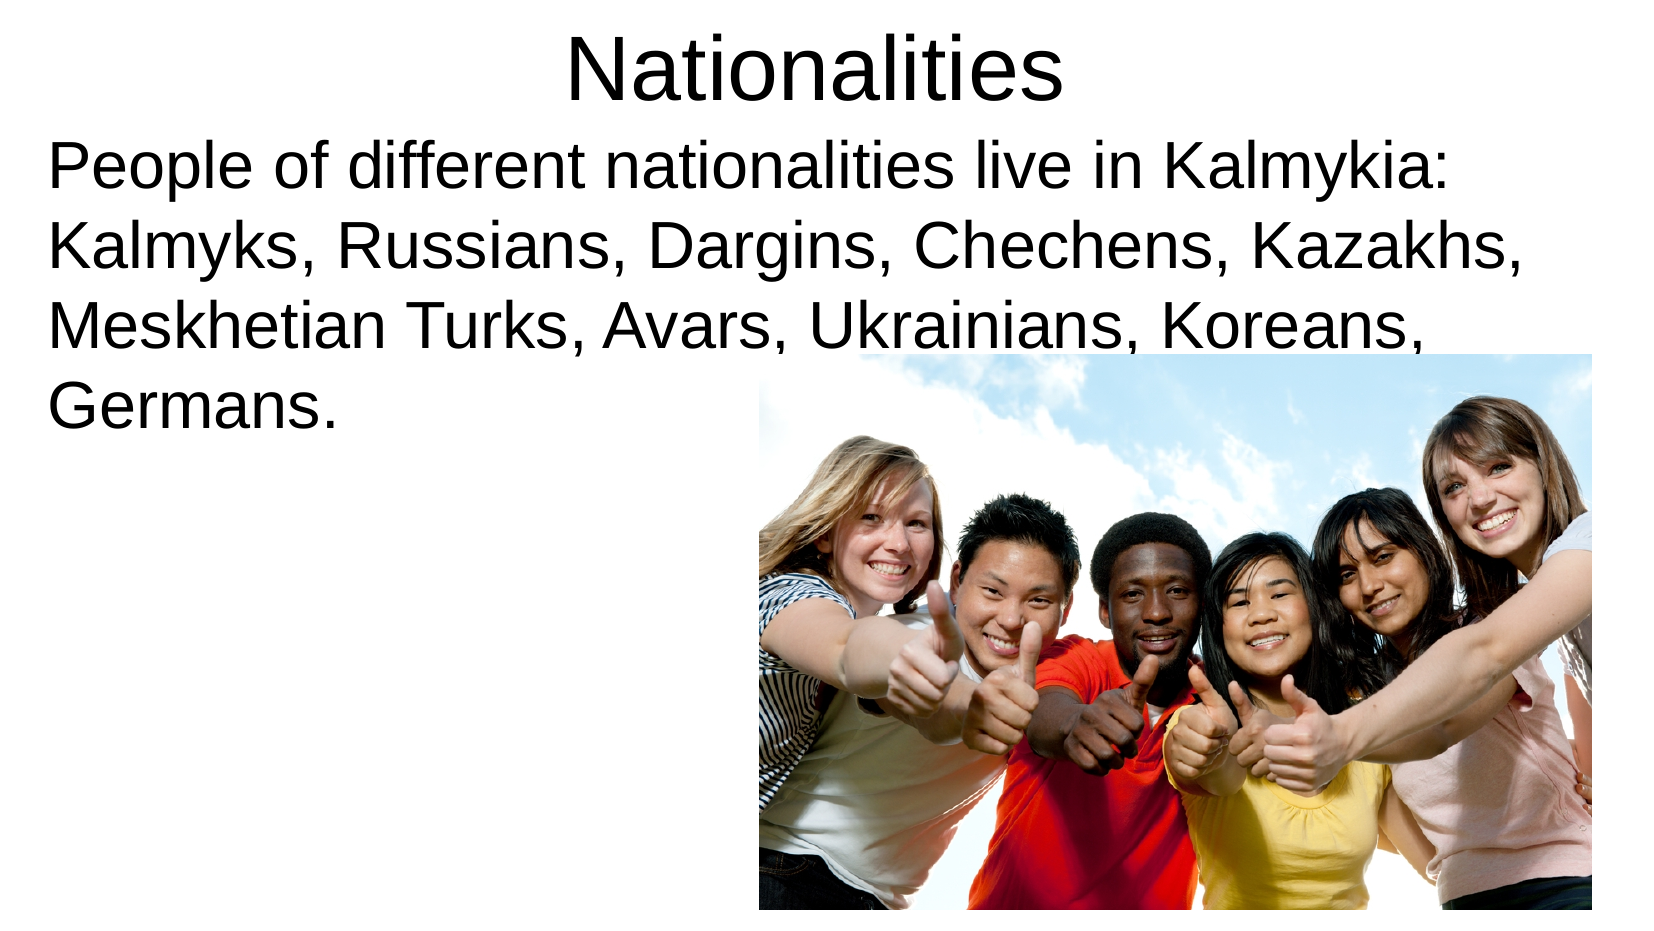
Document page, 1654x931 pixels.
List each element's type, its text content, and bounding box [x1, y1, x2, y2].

picture [759, 354, 1592, 910]
title Nationalities [70, 0, 1559, 142]
list People of different nationalities live in Kalmykia: Kalmyks, Russians, Dargins, Chechens, Kazakhs, Meskhetian Turks, Avars, Ukrainians, Koreans, Germans. [47, 122, 1536, 662]
